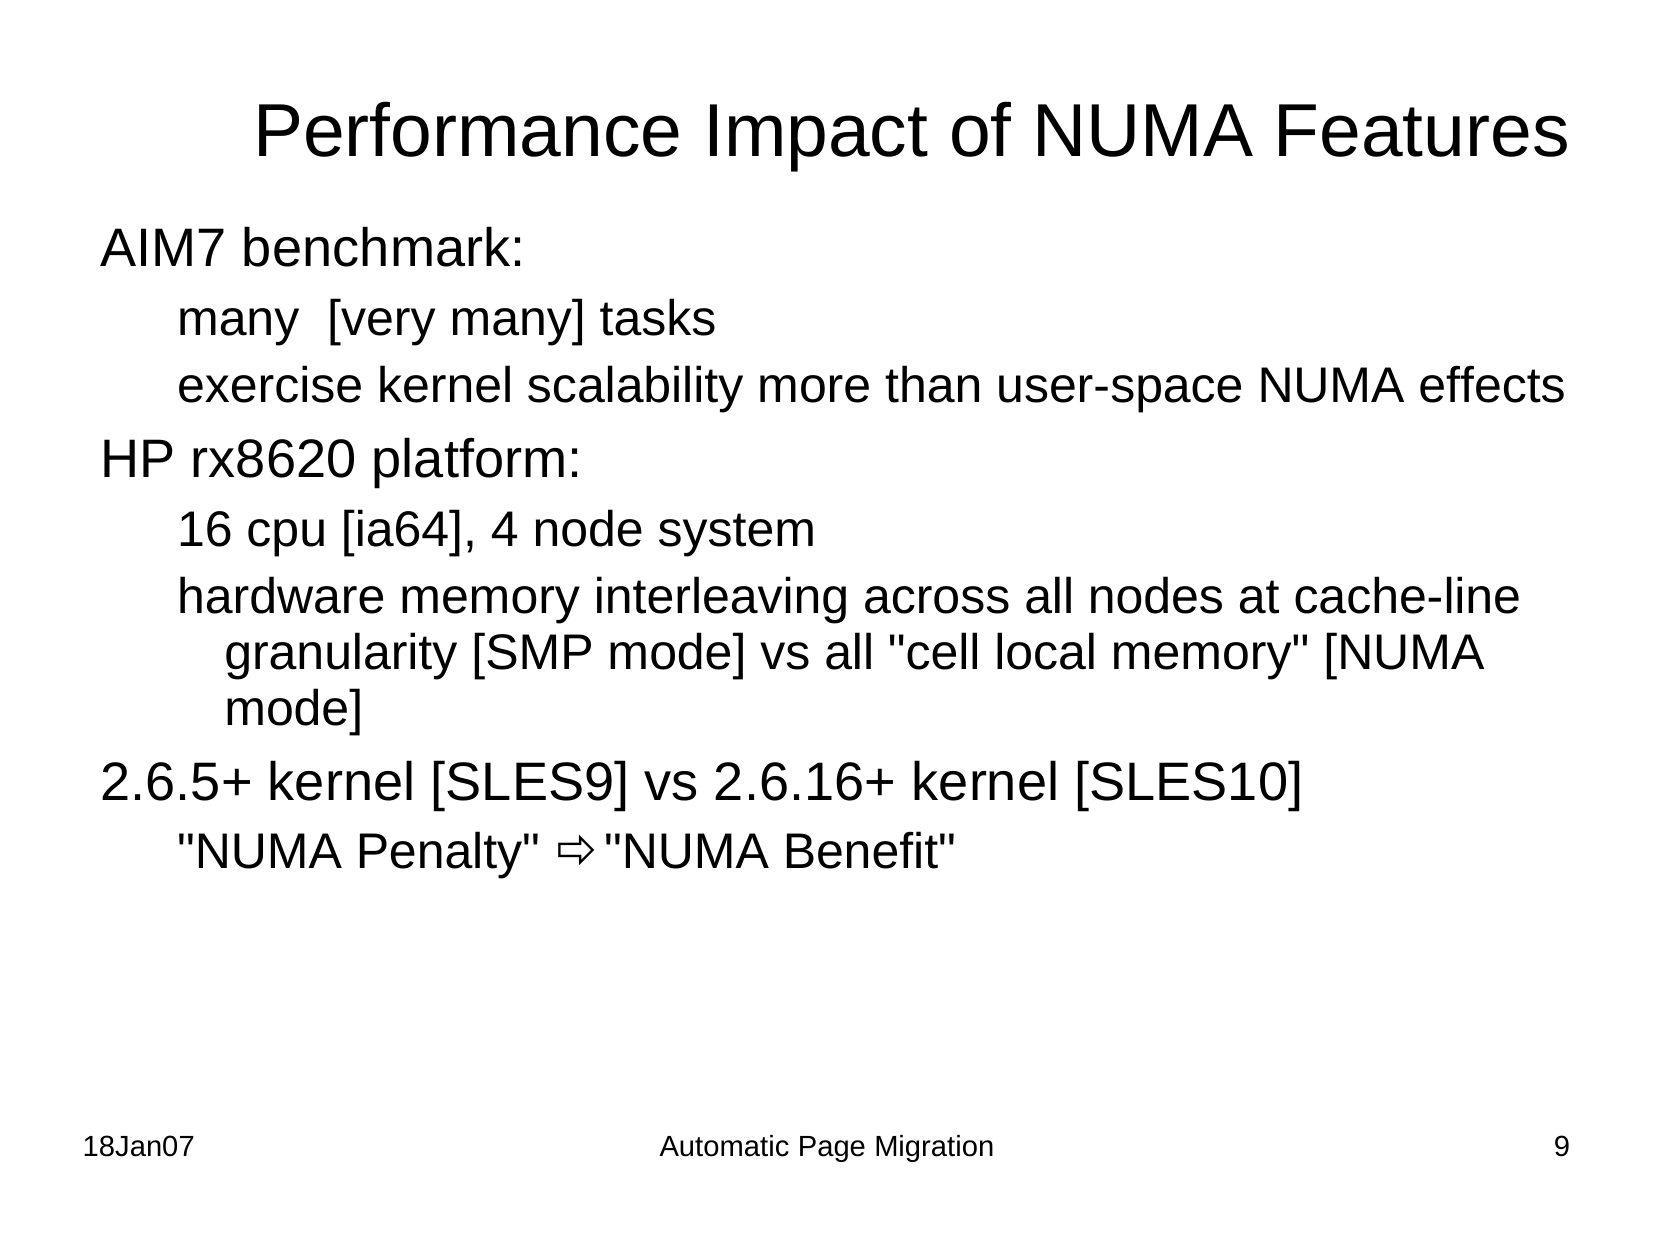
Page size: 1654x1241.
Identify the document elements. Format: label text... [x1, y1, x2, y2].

list AIM7 benchmark: many [very many] tasks exercise kernel scalability more than user-space NUMA effects HP rx8620 platform: 16 cpu [ia64], 4 node system hardware memory interleaving across all nodes at cache-line granularity [SMP mode] vs all "cell local memory" [NUMA mode] 2.6.5+ kernel [SLES9] vs 2.6.16+ kernel [SLES10] "NUMA Penalty" "NUMA Benefit" [82, 217, 1571, 1109]
title Performance Impact of NUMA Features [82, 49, 1571, 212]
